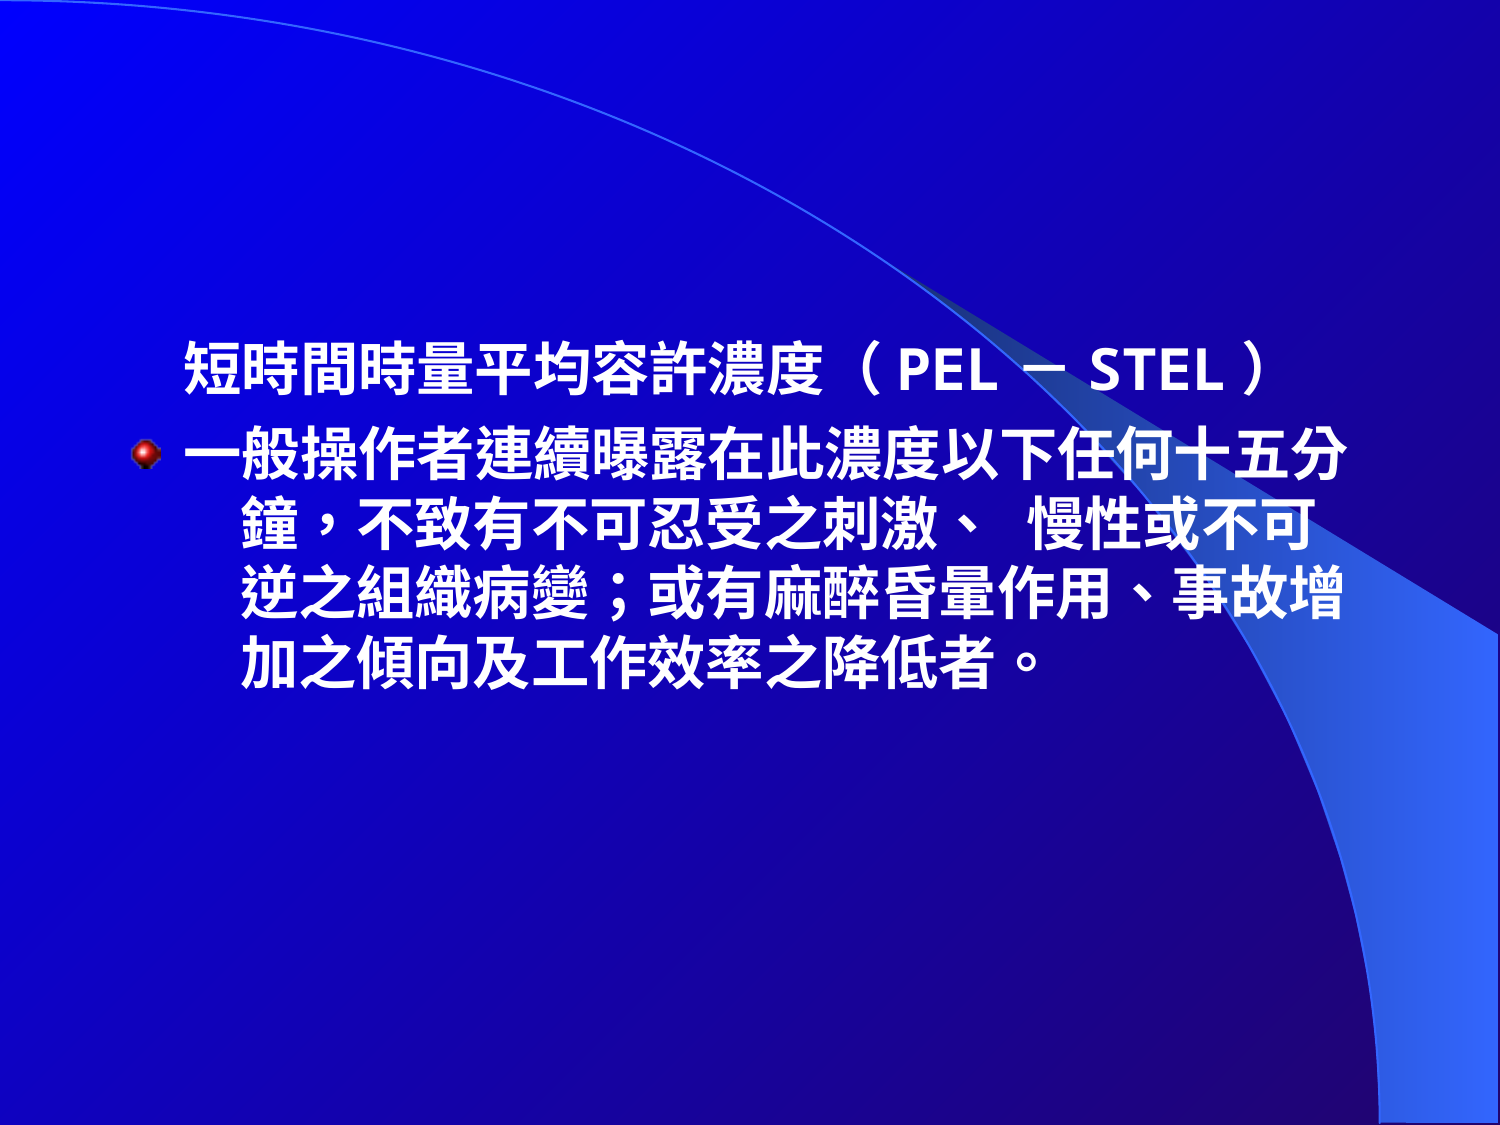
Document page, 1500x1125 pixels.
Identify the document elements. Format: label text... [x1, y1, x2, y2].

list 短時間時量平均容許濃度（PEL－STEL） 一般操作者連續曝露在此濃度以下任何十五分鐘，不致有不可忍受之刺激、 慢性或不可逆之組織病變；或有麻醉昏暈作用、事故增加之傾向及工作效率之降低者。 [112, 324, 1388, 1000]
